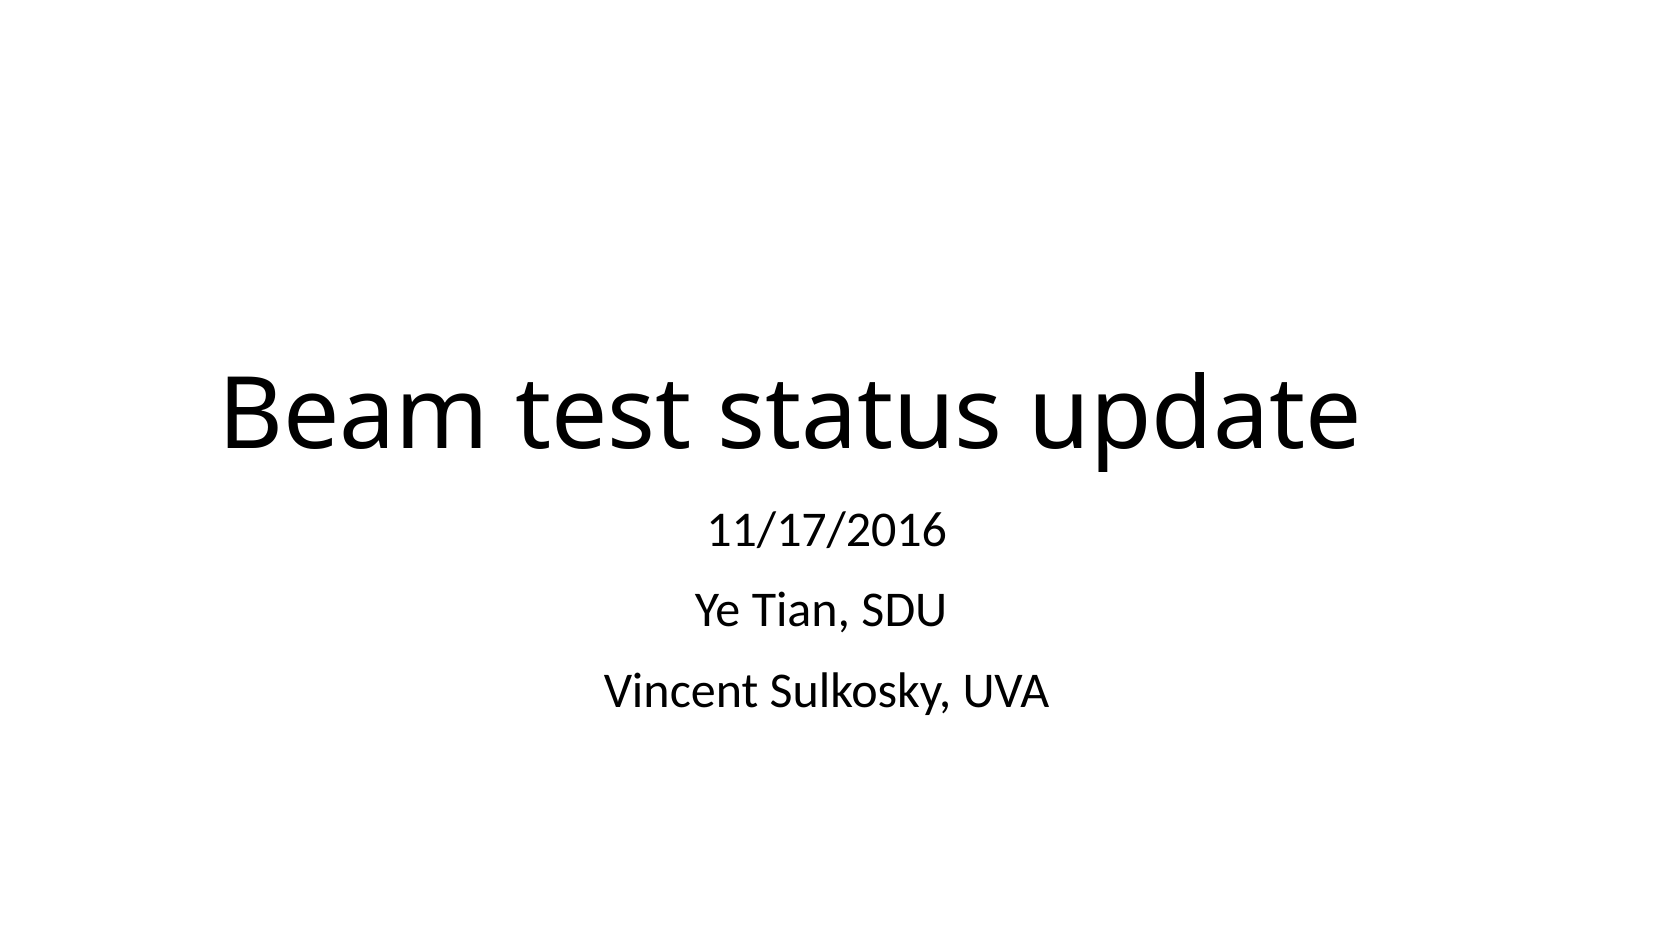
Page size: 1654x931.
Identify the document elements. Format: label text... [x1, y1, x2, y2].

subtitle 11/17/2016 Ye Tian, SDU Vincent Sulkosky, UVA [206, 488, 1447, 714]
title Beam test status update [135, 165, 1447, 476]
